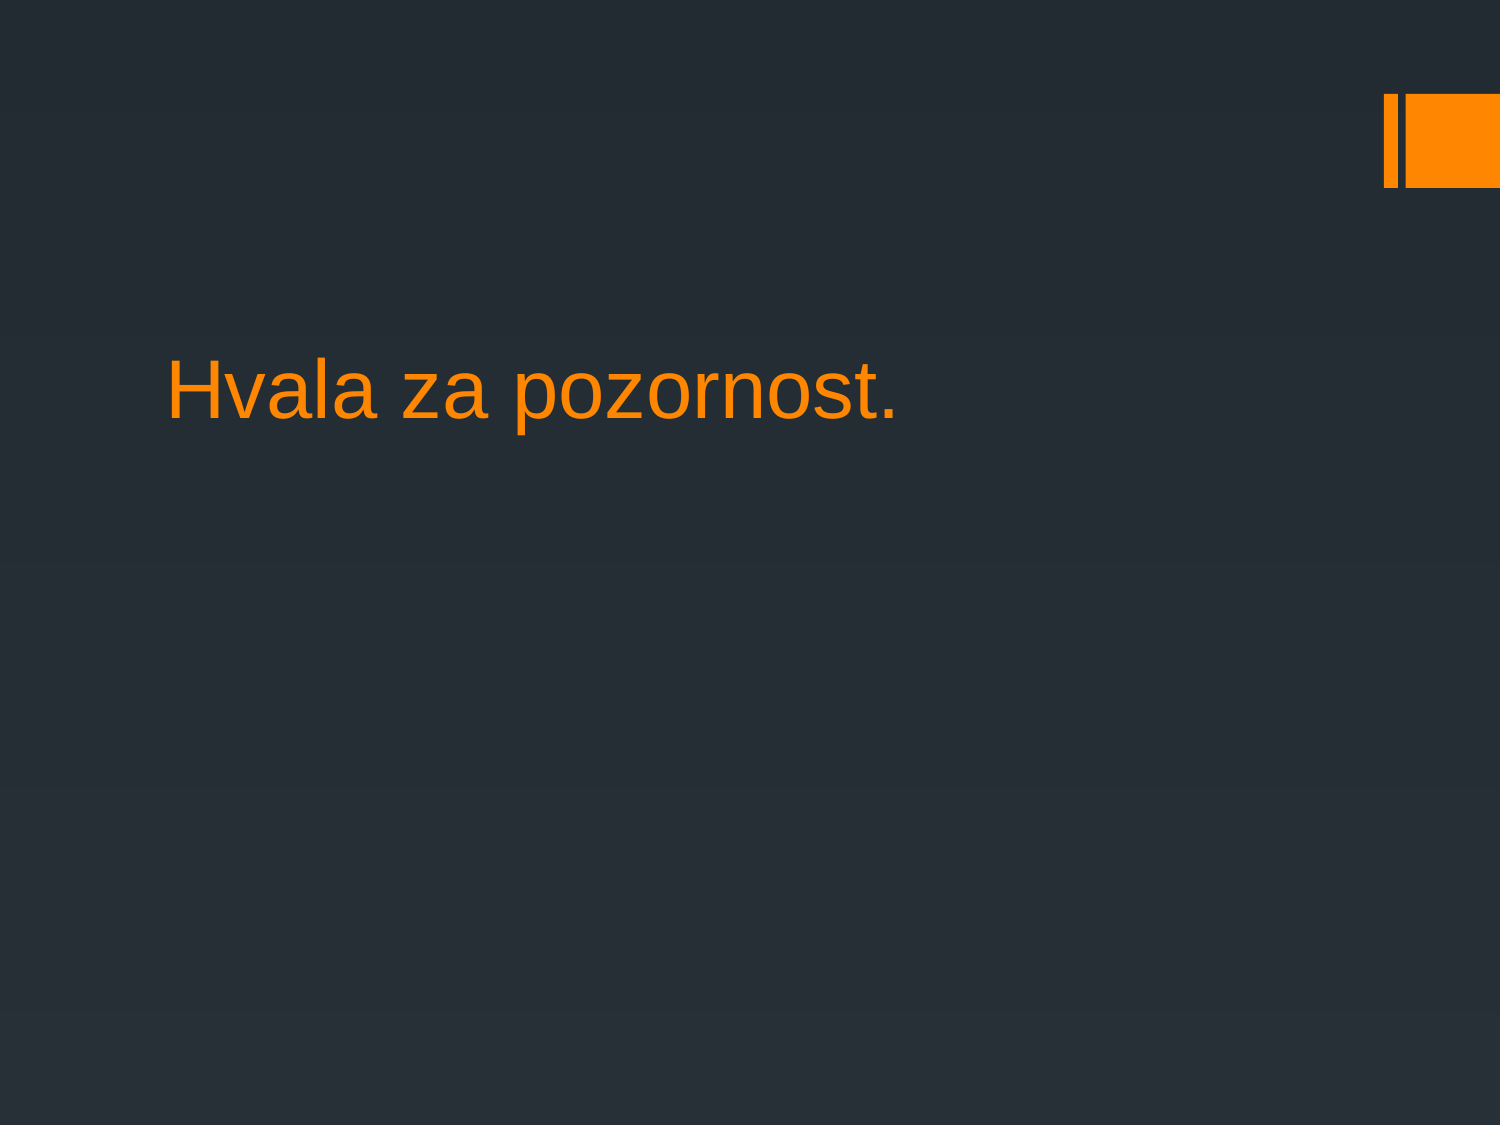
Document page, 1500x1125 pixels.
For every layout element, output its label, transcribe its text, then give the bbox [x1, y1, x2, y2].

title Hvala za pozornost. [150, 253, 1350, 443]
